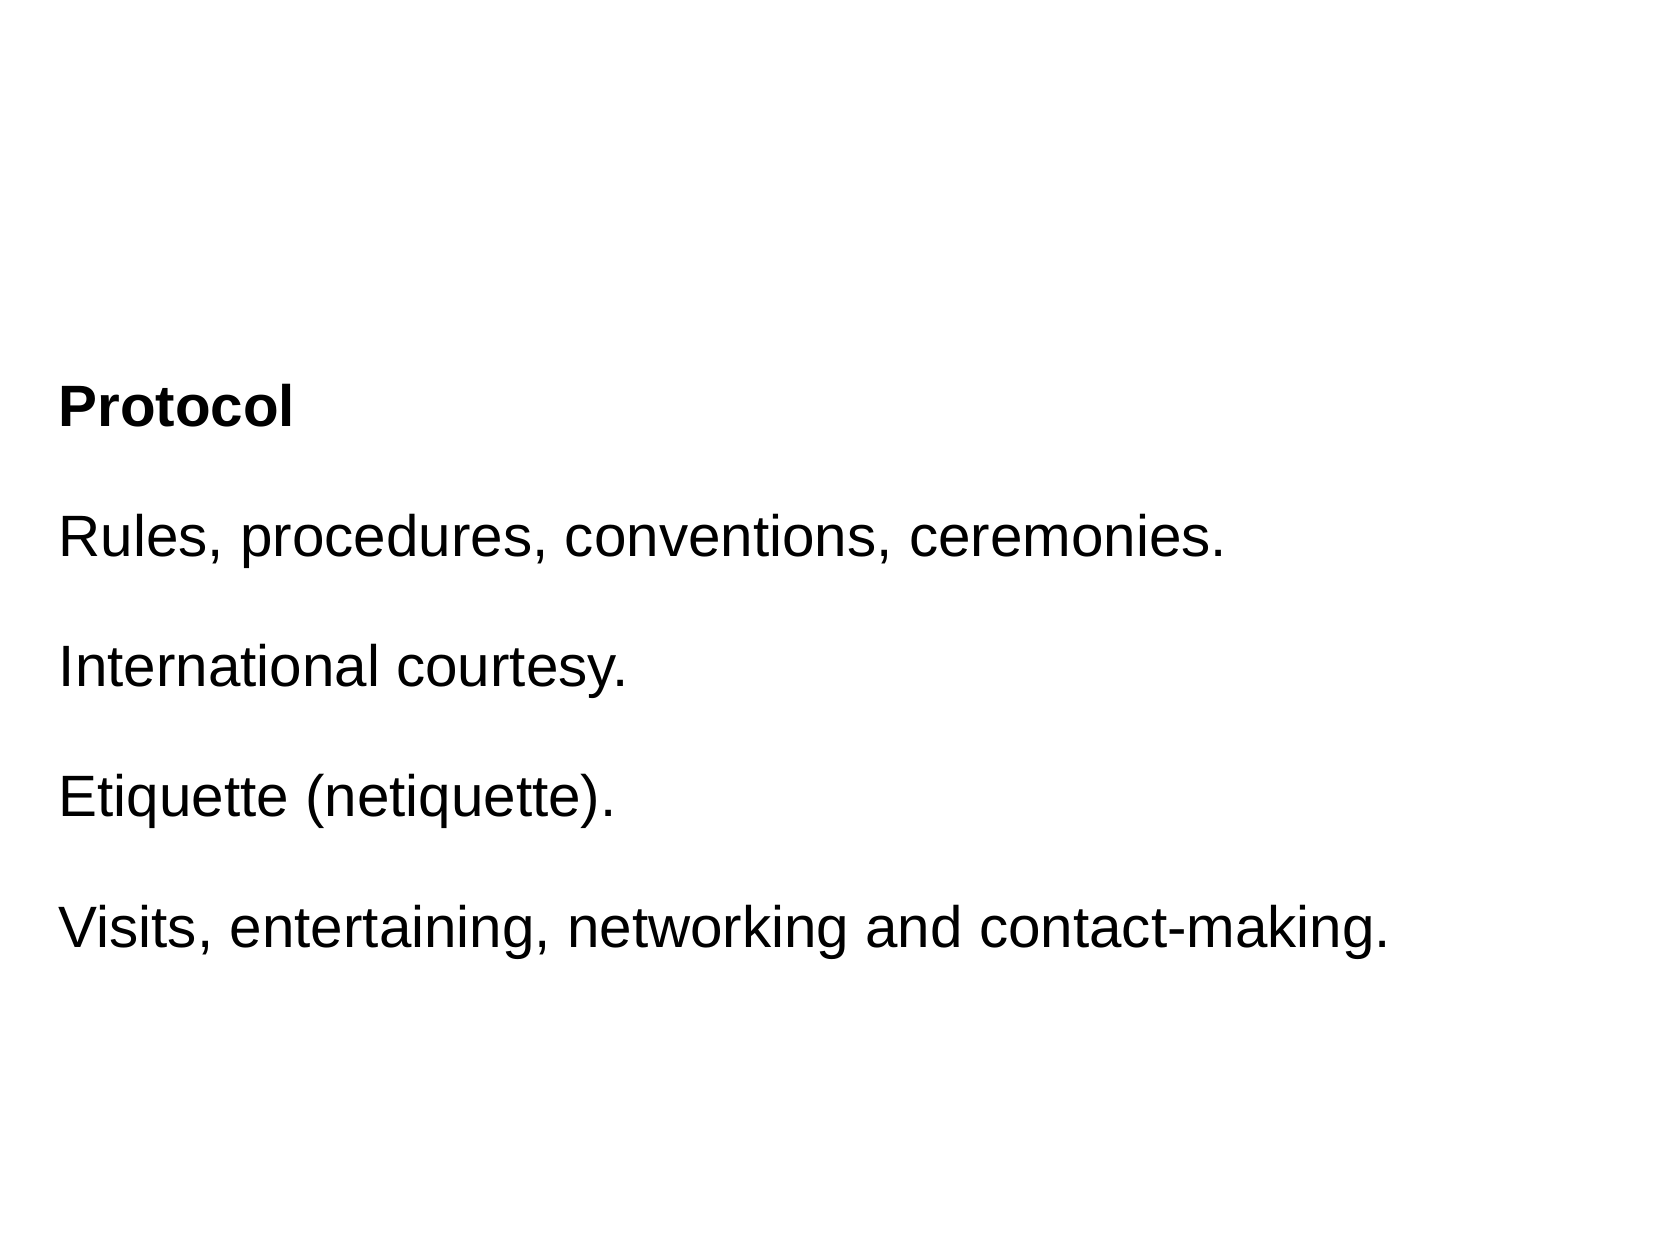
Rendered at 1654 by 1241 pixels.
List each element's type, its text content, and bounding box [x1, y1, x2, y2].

title Protocol Rules, procedures, conventions, ceremonies. International courtesy. Etiquette (netiquette). Visits, entertaining, networking and contact-making. [59, 374, 1625, 960]
